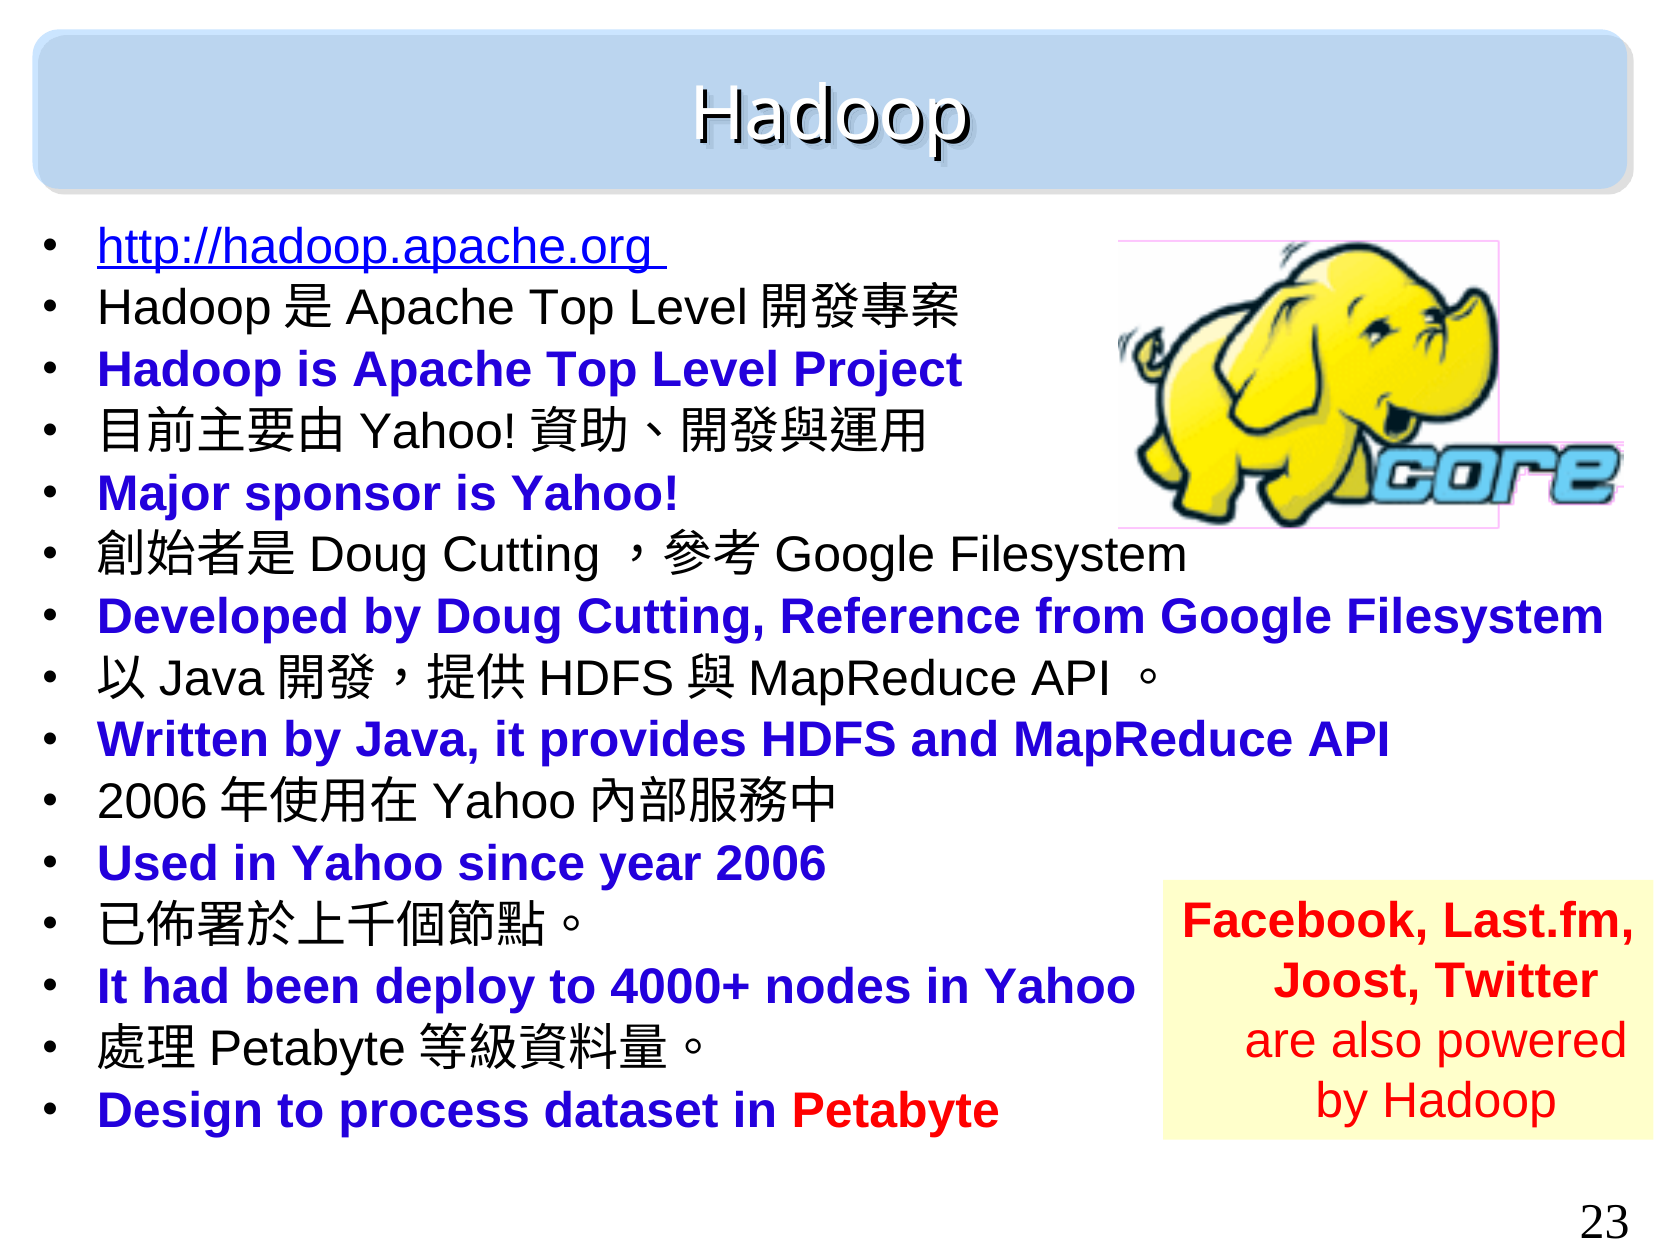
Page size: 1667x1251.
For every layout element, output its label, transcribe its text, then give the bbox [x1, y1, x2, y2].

picture [1118, 236, 1624, 532]
text_box Hadoop [32, 29, 1628, 189]
text_box Facebook, Last.fm, Joost, Twitter are also powered by Hadoop [1163, 879, 1654, 1140]
text_box http://hadoop.apache.org Hadoop是Apache Top Level開發專案 Hadoop is Apache Top Level Project 目前主要由Yahoo!資助、開發與運用 Major sponsor is Yahoo! 創始者是Doug Cutting，參考Google Filesystem Developed by Doug Cutting, Reference from Google Filesystem 以Java開發，提供HDFS與MapReduce API。 Written by Java, it provides HDFS and MapReduce API 2006年使用在Yahoo內部服務中 Used in Yahoo since year 2006 已佈署於上千個節點。 It had been deploy to 4000+ nodes in Yahoo 處理Petabyte等級資料量。 Design to process dataset in Petabyte [41, 214, 1607, 1221]
